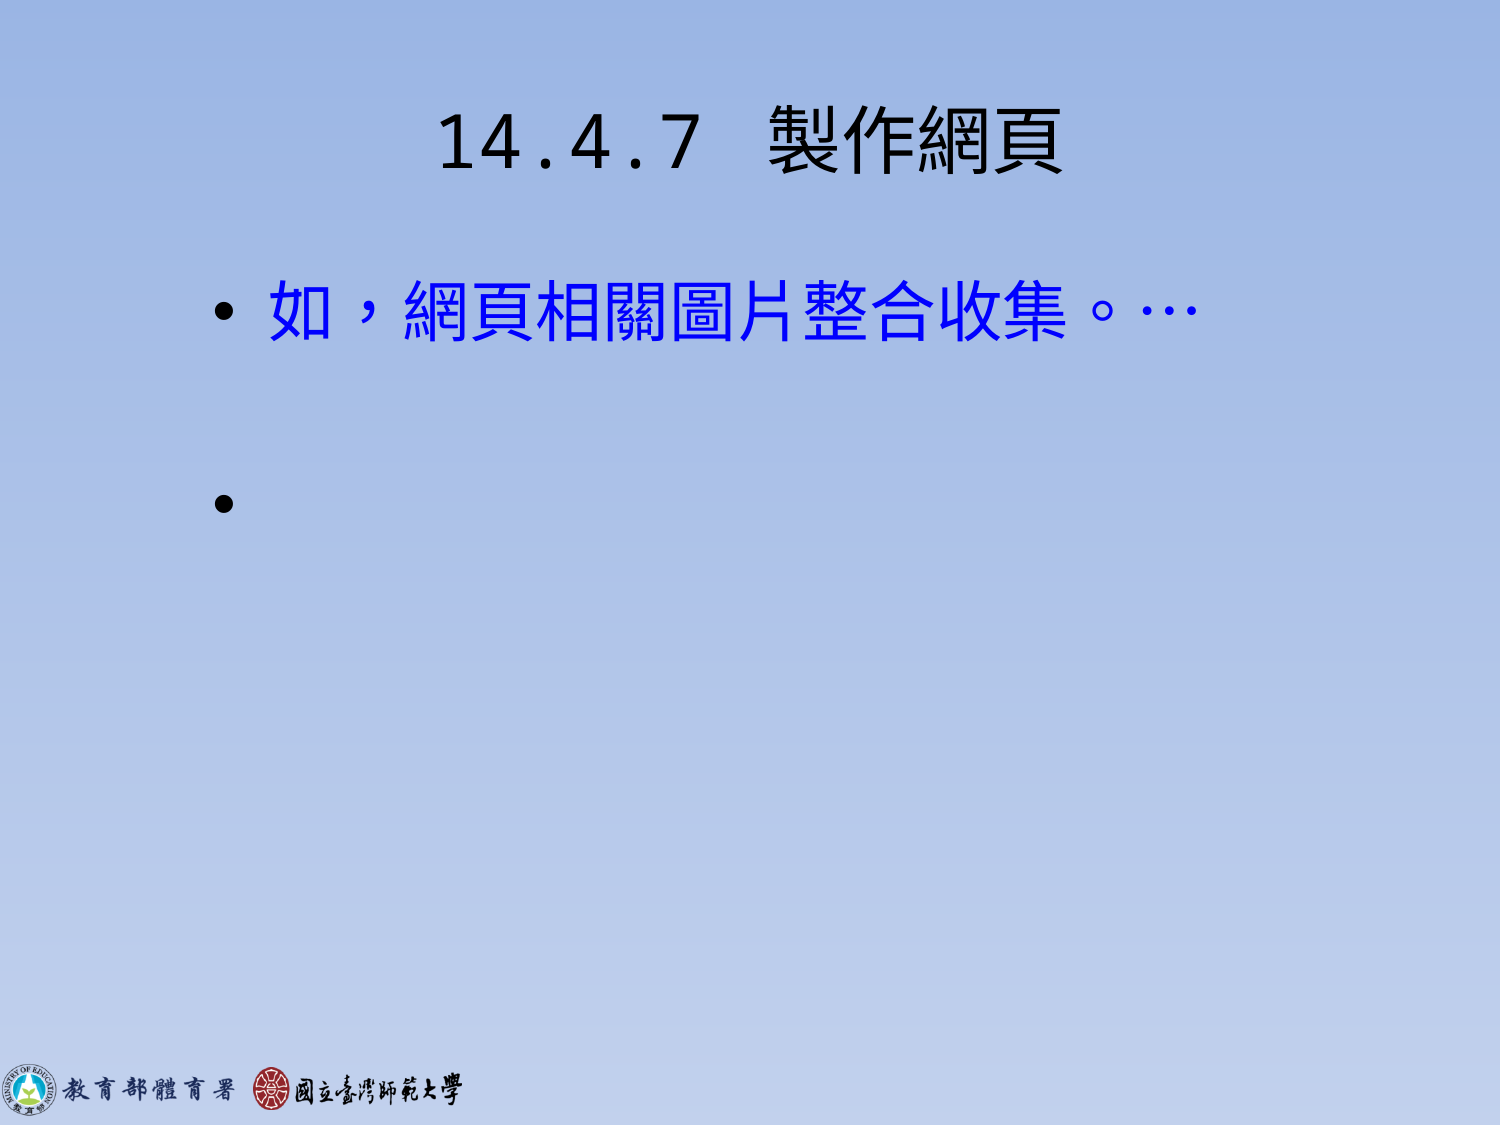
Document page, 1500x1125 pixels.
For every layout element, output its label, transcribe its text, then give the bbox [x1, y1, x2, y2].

list 如，網頁相關圖片整合收集。… [197, 262, 1362, 1005]
title 14.4.7 製作網頁 [75, 45, 1426, 233]
